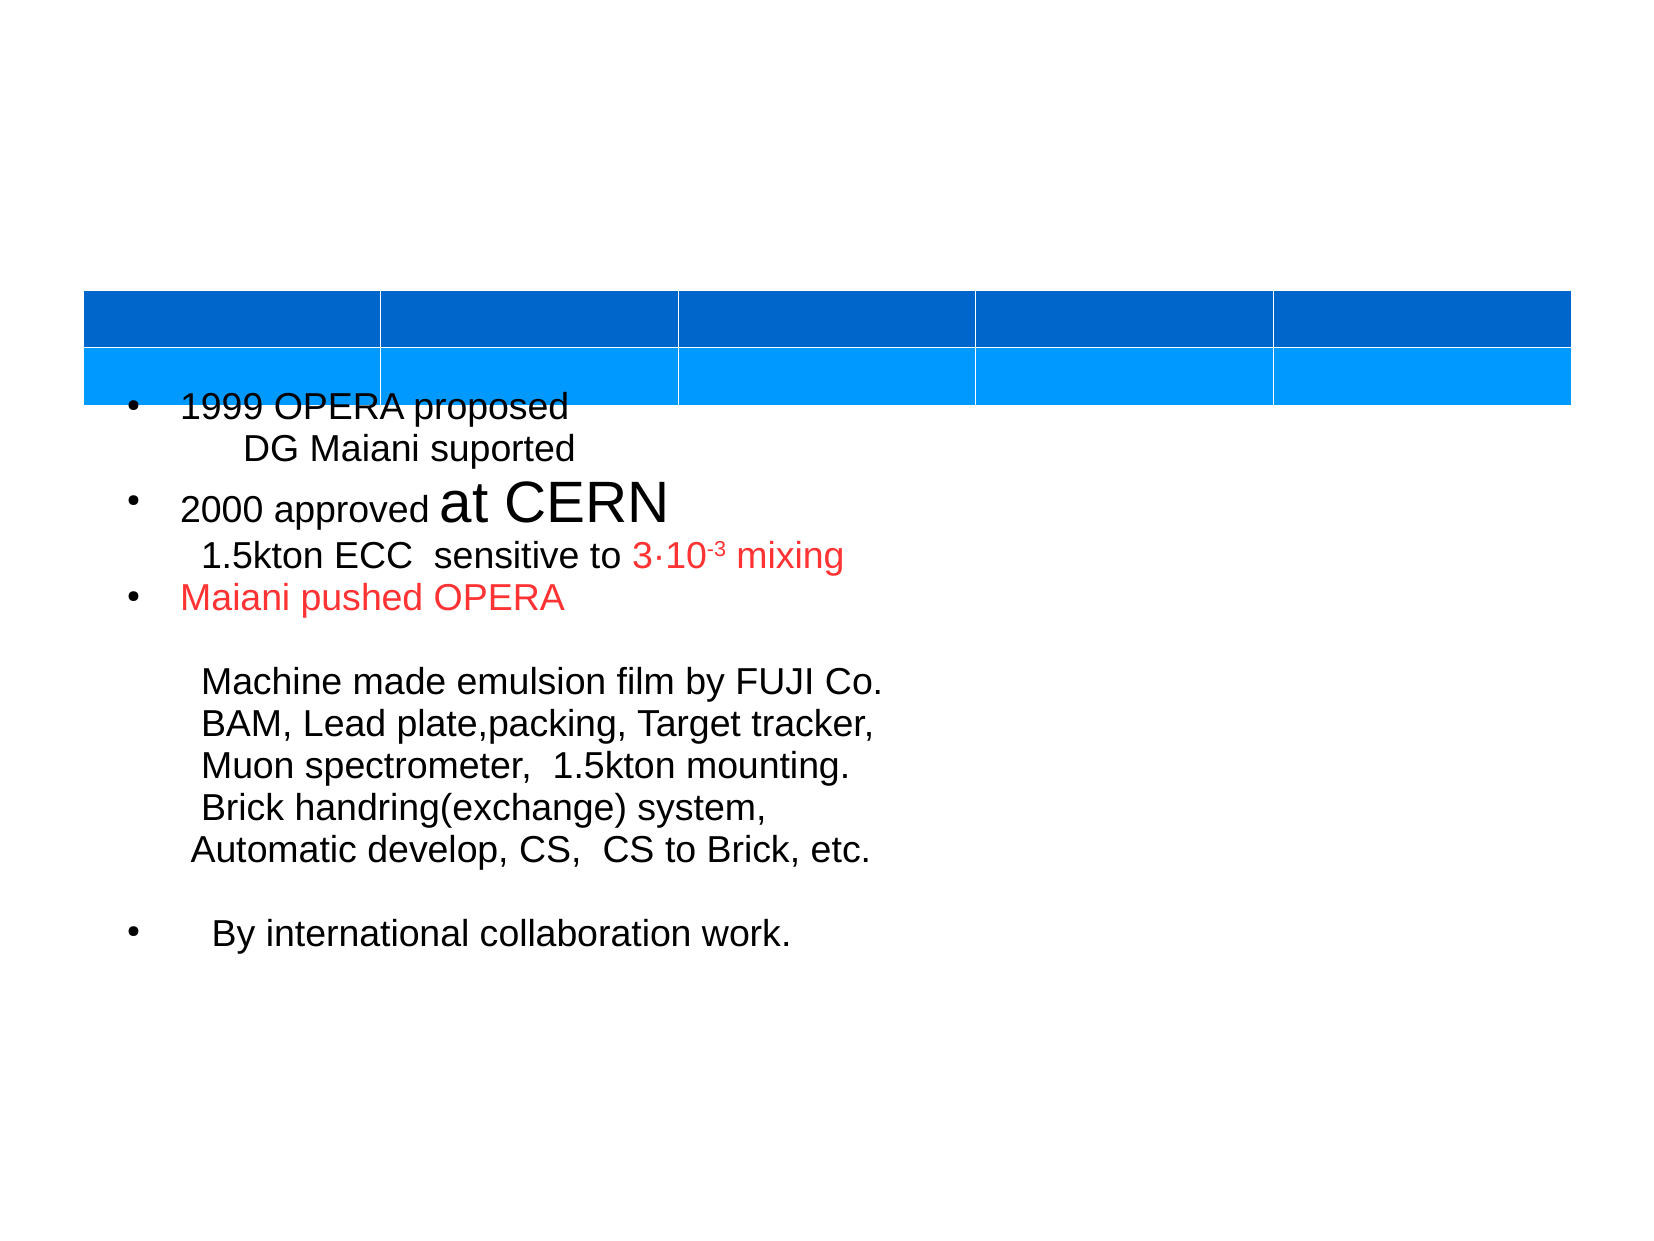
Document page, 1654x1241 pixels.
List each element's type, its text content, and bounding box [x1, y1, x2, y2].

table_cell [1274, 348, 1571, 377]
text_box 1999 OPERA proposed DG Maiani suported 2000 approved at CERN 1.5kton ECC sensitive to 3·10-3 mixing Maiani pushed OPERA Machine made emulsion film by FUJI Co. BAM, Lead plate,packing, Target tracker, Muon spectrometer, 1.5kton mounting. Brick handring(exchange) system, Automatic develop, CS, CS to Brick, etc. By international collaboration work. [94, 377, 1599, 1182]
table_header [84, 291, 380, 347]
table_cell [976, 348, 1273, 377]
table_cell [84, 348, 380, 405]
table_header [1274, 291, 1571, 347]
table_header [976, 291, 1273, 347]
table_cell [679, 348, 975, 377]
table_header [381, 291, 678, 347]
table_cell [381, 348, 678, 377]
table_header [679, 291, 975, 347]
